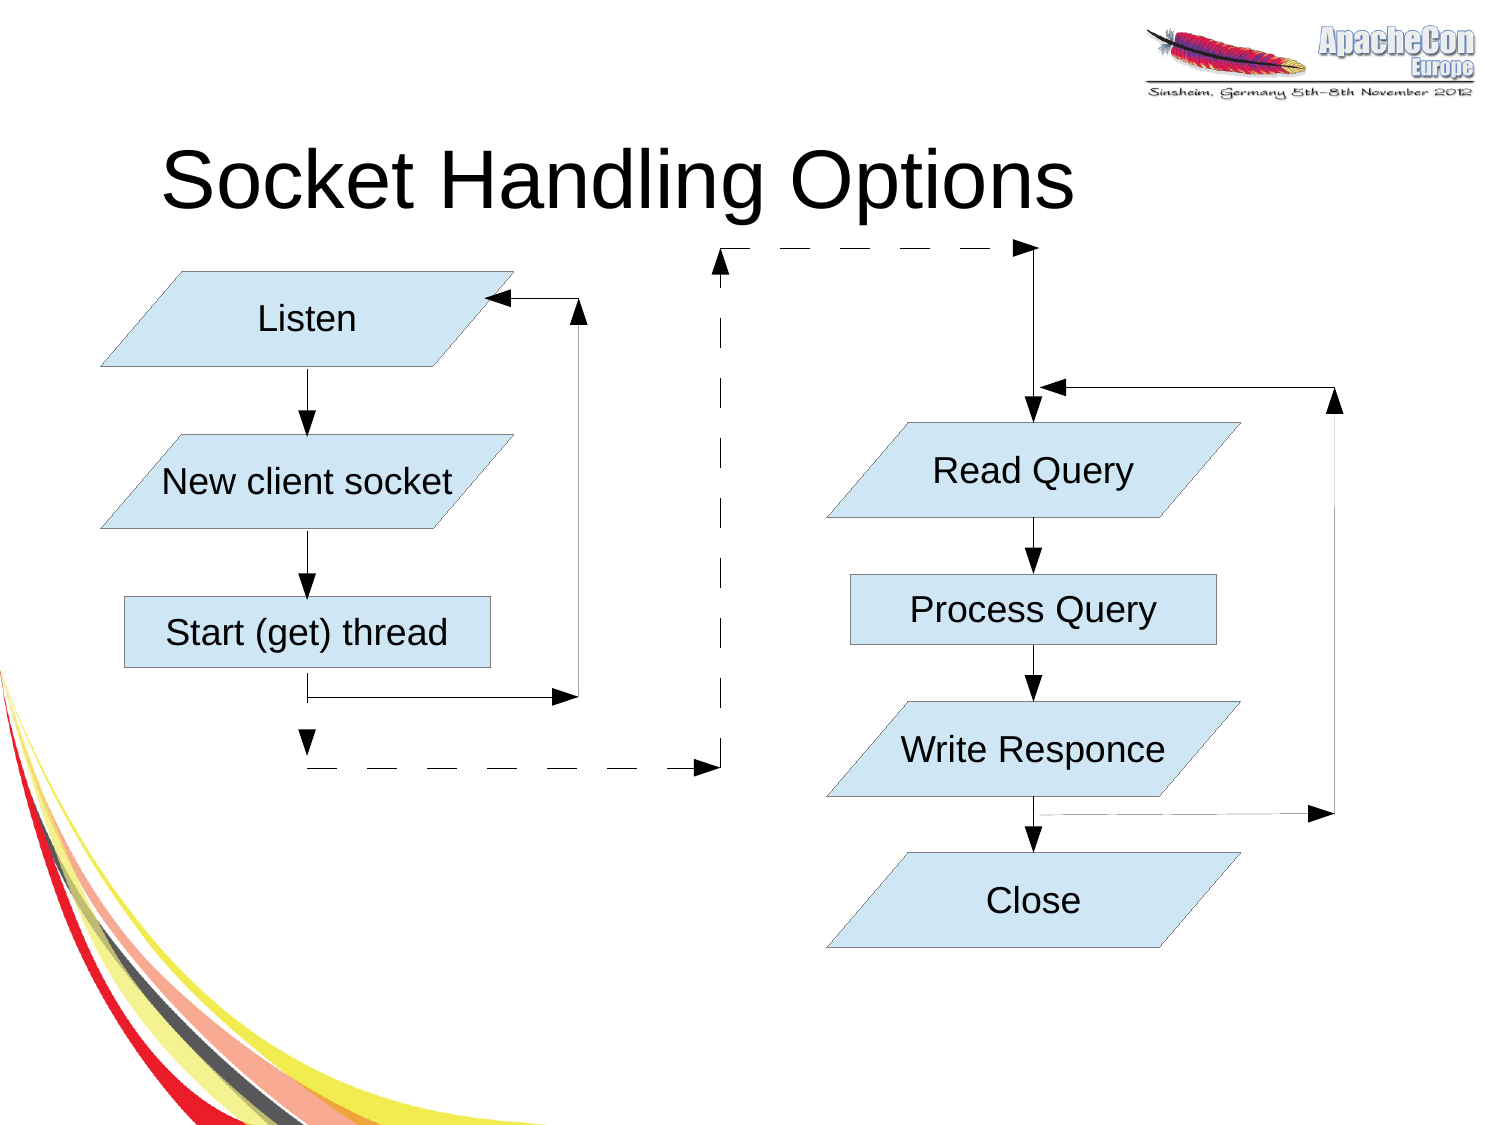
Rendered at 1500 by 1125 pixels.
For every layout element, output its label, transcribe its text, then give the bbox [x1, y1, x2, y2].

text_box Write Responce [826, 701, 1241, 797]
text_box New client socket [100, 434, 514, 529]
text_box Process Query [850, 574, 1217, 645]
text_box Read Query [826, 422, 1241, 518]
text_box Listen [100, 271, 514, 367]
text_box Start (get) thread [124, 596, 491, 668]
title Socket Handling Options [160, 128, 1393, 231]
text_box Close [826, 852, 1241, 948]
picture [0, 0, 1500, 1125]
